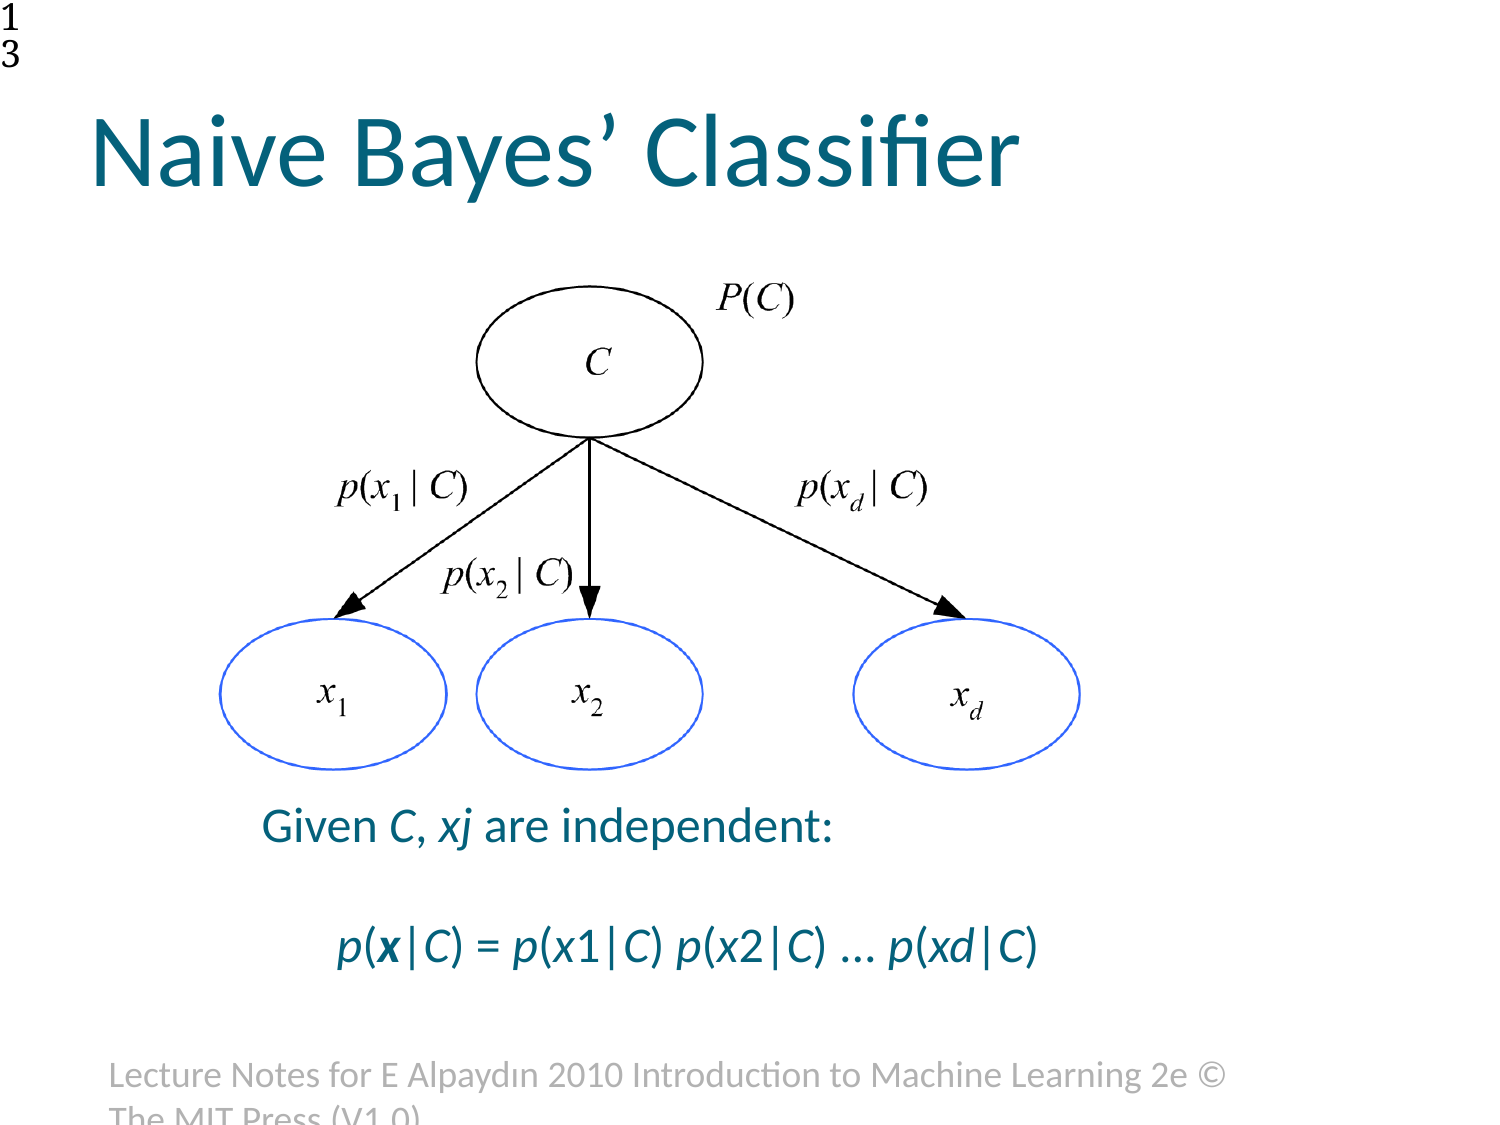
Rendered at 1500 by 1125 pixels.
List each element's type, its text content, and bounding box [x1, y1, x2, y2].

picture [218, 267, 1081, 771]
footer Lecture Notes for E Alpaydın 2010 Introduction to Machine Learning 2e © The MIT Press (V1.0) [93, 1042, 1254, 1103]
text_box Given C, xj are independent: p(x|C) = p(x1|C) p(x2|C) ... p(xd|C) [246, 784, 1066, 980]
text_box Naive Bayes’ Classifier [74, 74, 1425, 300]
